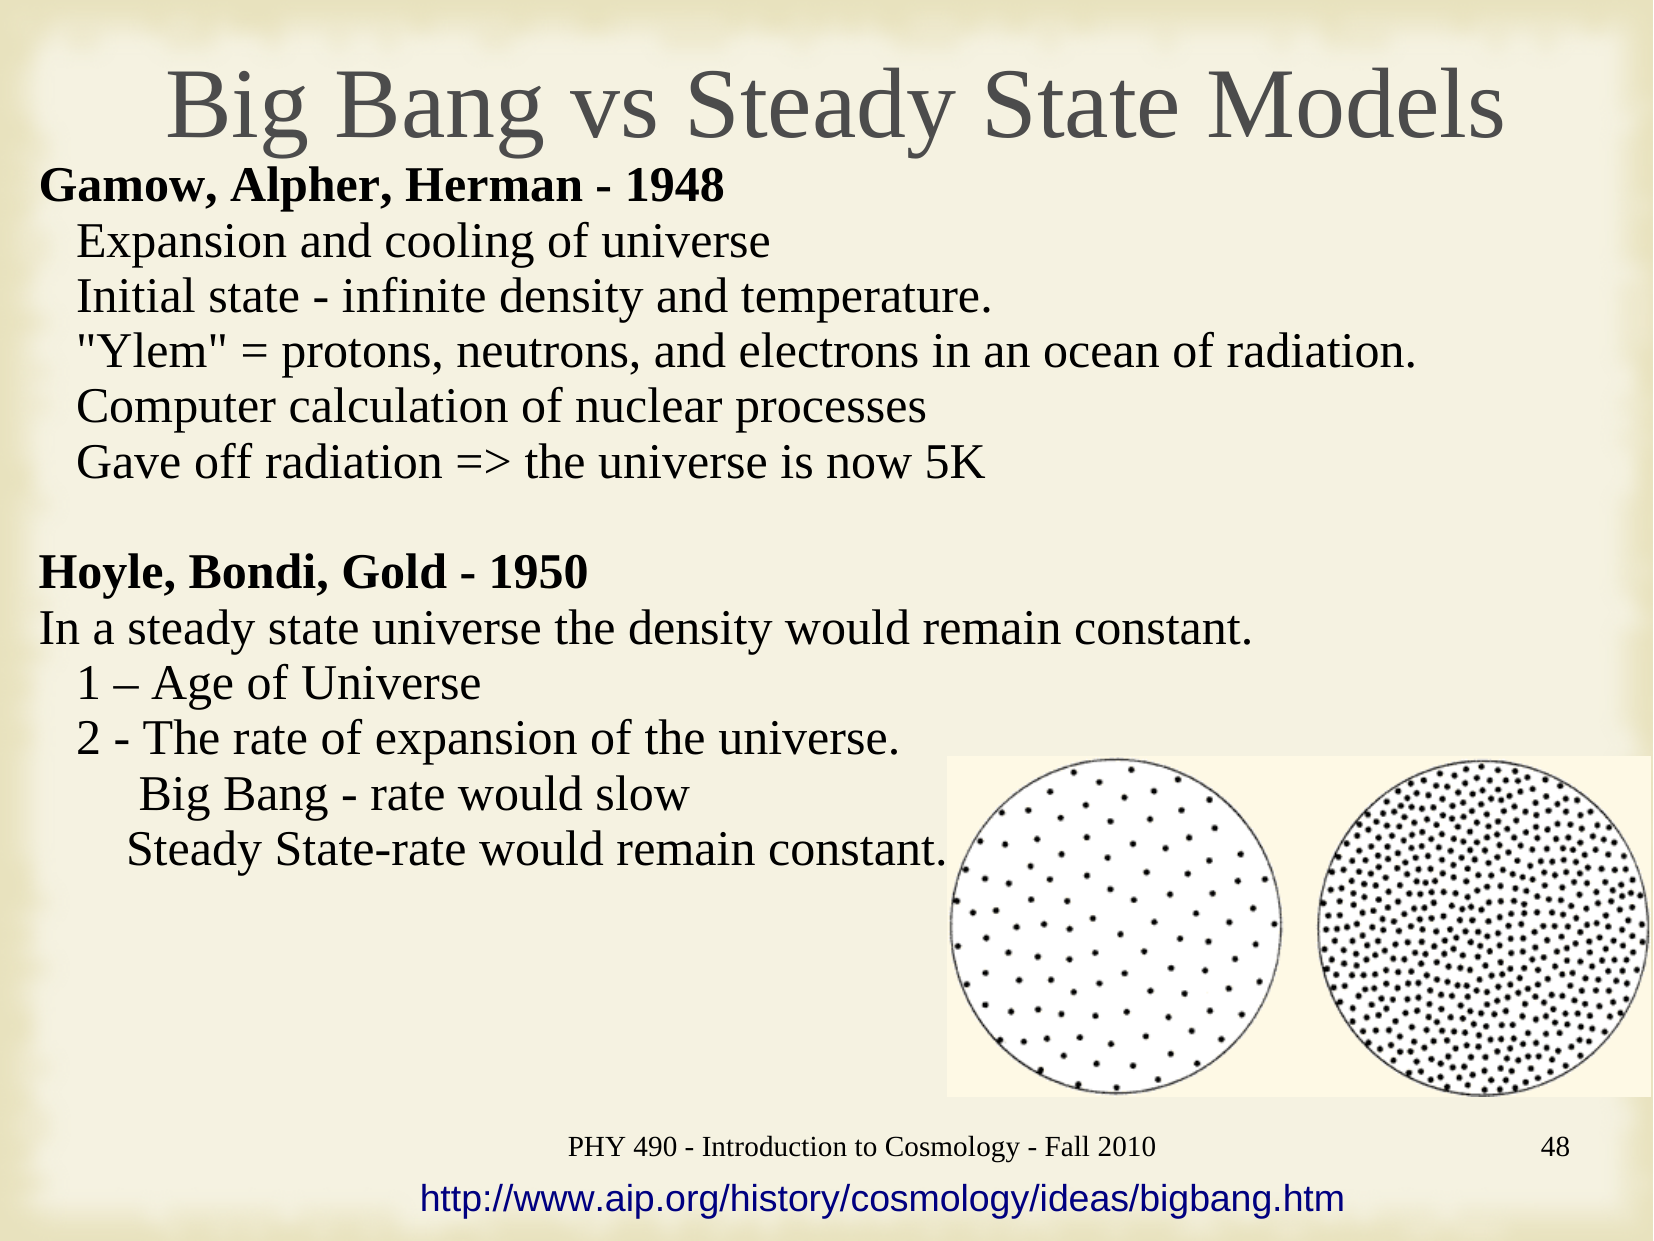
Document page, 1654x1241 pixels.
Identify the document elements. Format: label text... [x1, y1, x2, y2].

text_box Gamow, Alpher, Herman - 1948 Expansion and cooling of universe Initial state - infinite density and temperature. "Ylem" = protons, neutrons, and electrons in an ocean of radiation. Computer calculation of nuclear processes Gave off radiation => the universe is now 5K Hoyle, Bondi, Gold - 1950 In a steady state universe the density would remain constant. 1 – Age of Universe 2 - The rate of expansion of the universe. Big Bang - rate would slow Steady State-rate would remain constant. [23, 150, 1445, 898]
text_box Big Bang vs Steady State Models [92, 0, 1581, 208]
picture [0, 0, 1653, 1241]
text_box http://www.aip.org/history/cosmology/ideas/bigbang.htm [404, 1169, 1433, 1227]
